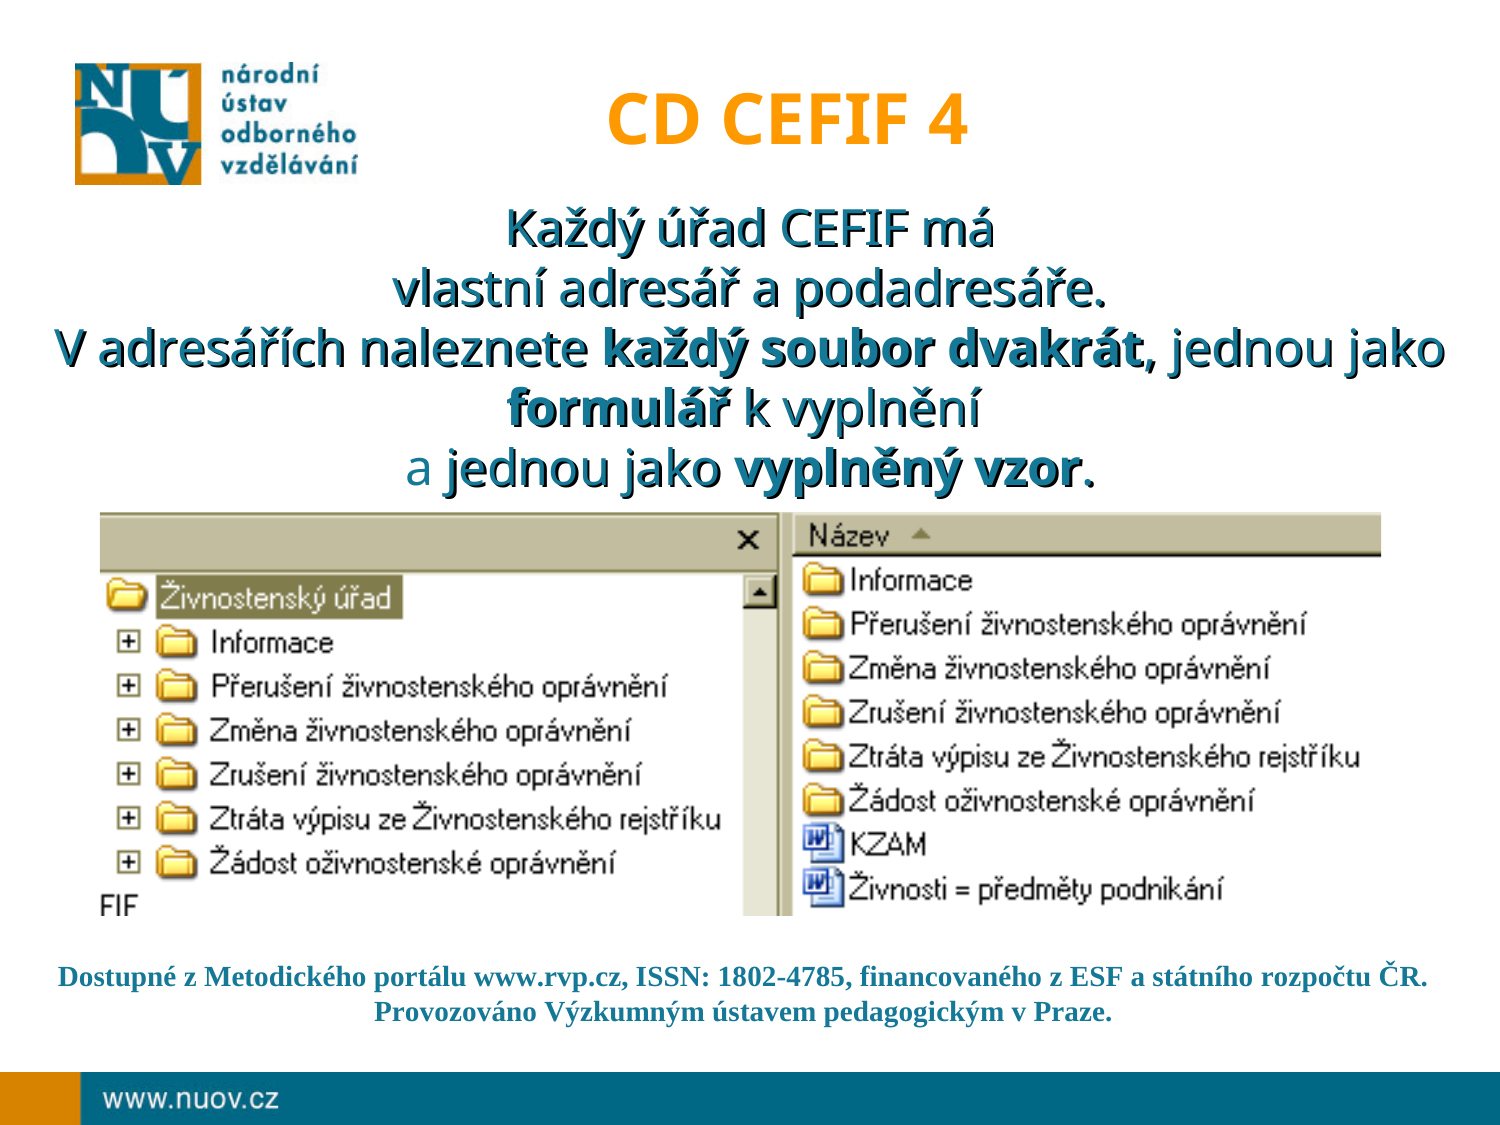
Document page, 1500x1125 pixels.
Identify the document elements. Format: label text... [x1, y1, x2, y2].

text_box [0, 1072, 1500, 1125]
text_box Dostupné z Metodického portálu www.rvp.cz, ISSN: 1802-4785, financovaného z ESF a státního rozpočtu ČR. Provozováno Výzkumným ústavem pedagogickým v Praze. [37, 949, 1450, 1051]
picture [99, 512, 1382, 916]
text_box Každý úřad CEFIF má vlastní adresář a podadresáře. V adresářích naleznete každý soubor dvakrát, jednou jako formulář k vyplnění a jednou jako vyplněný vzor. [37, 187, 1463, 503]
text_box [75, 62, 358, 185]
title CD CEFIF 4 [362, 37, 1463, 176]
